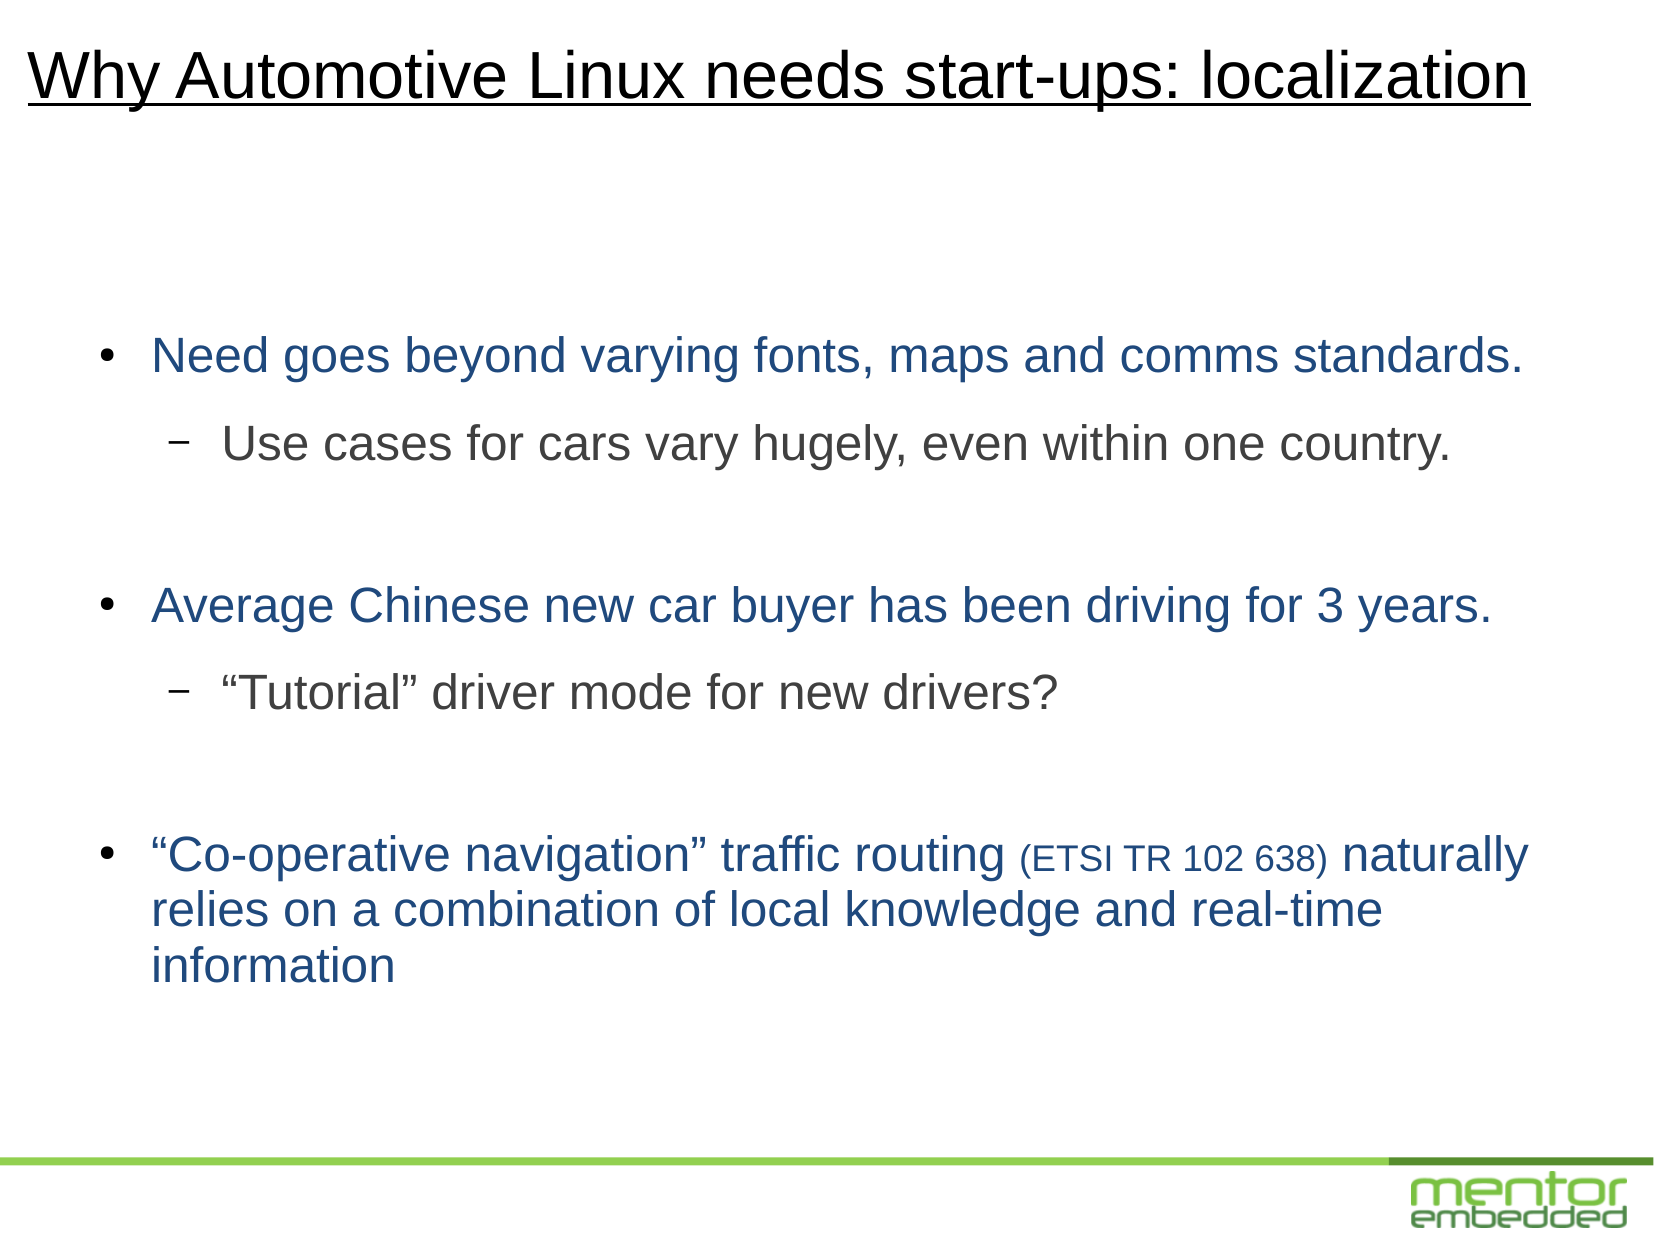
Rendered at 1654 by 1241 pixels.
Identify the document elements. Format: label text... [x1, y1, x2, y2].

list Need goes beyond varying fonts, maps and comms standards. Use cases for cars vary hugely, even within one country. Average Chinese new car buyer has been driving for 3 years. “Tutorial” driver mode for new drivers? “Co-operative navigation” traffic routing (ETSI TR 102 638) naturally relies on a combination of local knowledge and real-time information [81, 328, 1537, 1048]
picture [1411, 1171, 1627, 1228]
title Why Automotive Linux needs start-ups: localization [27, 13, 1640, 138]
